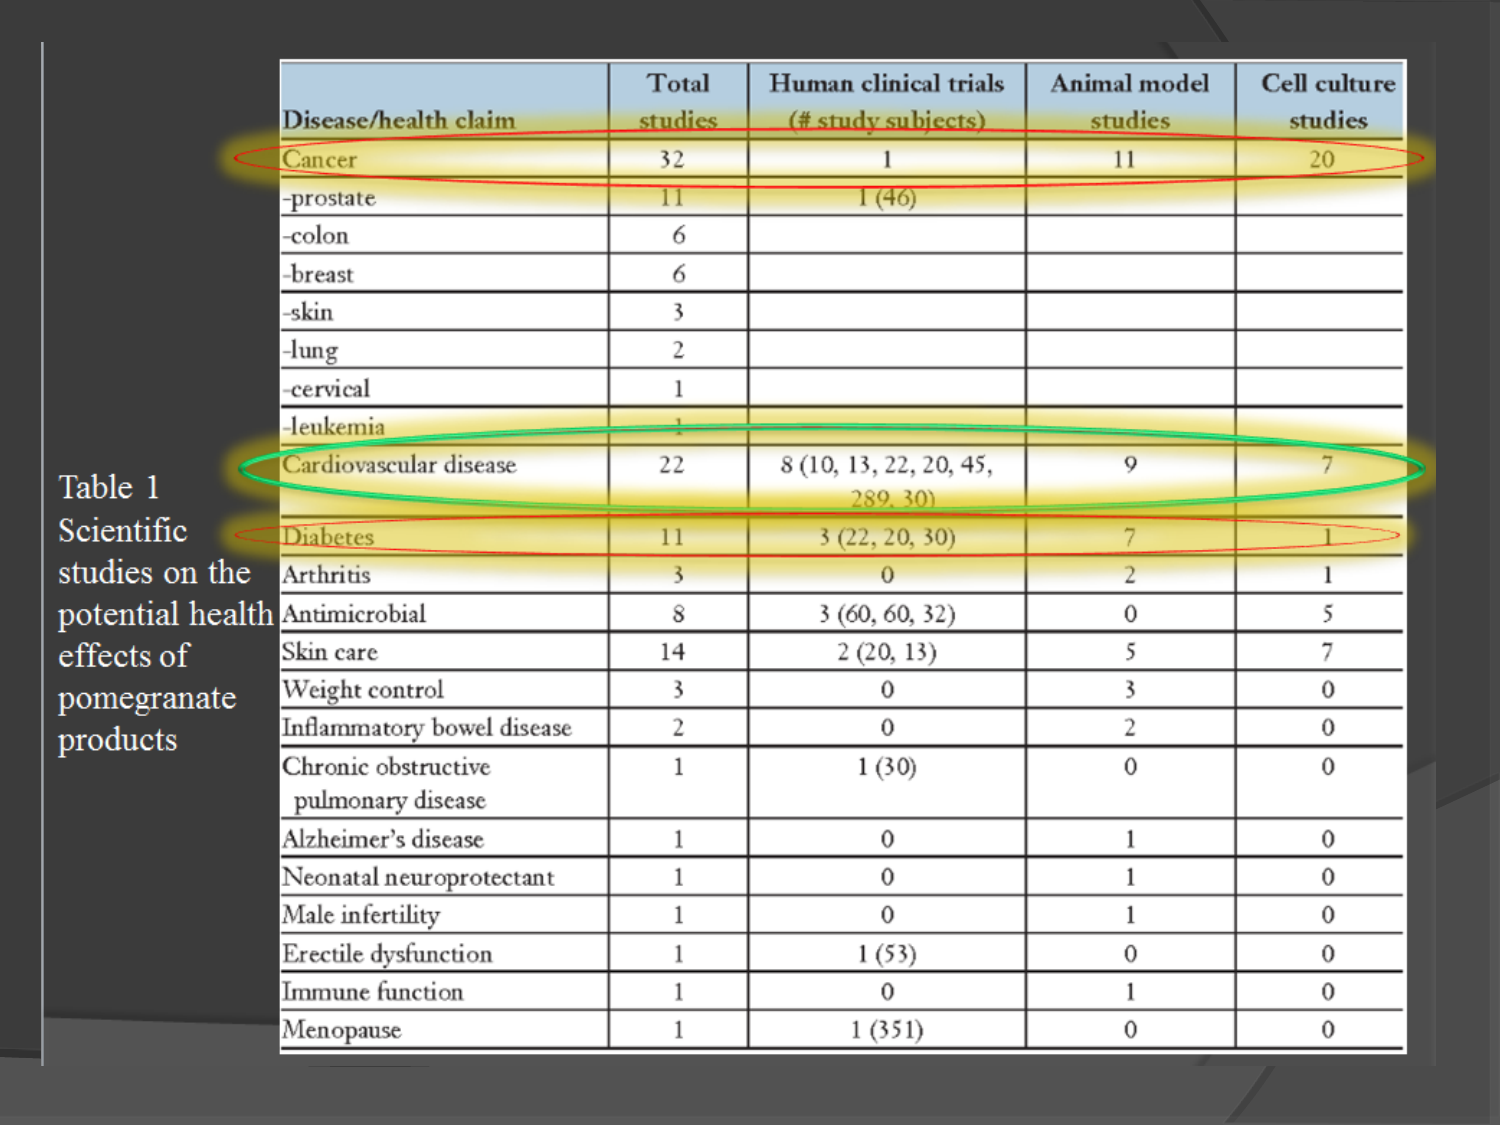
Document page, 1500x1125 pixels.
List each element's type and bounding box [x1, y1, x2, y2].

picture [41, 42, 1436, 1066]
